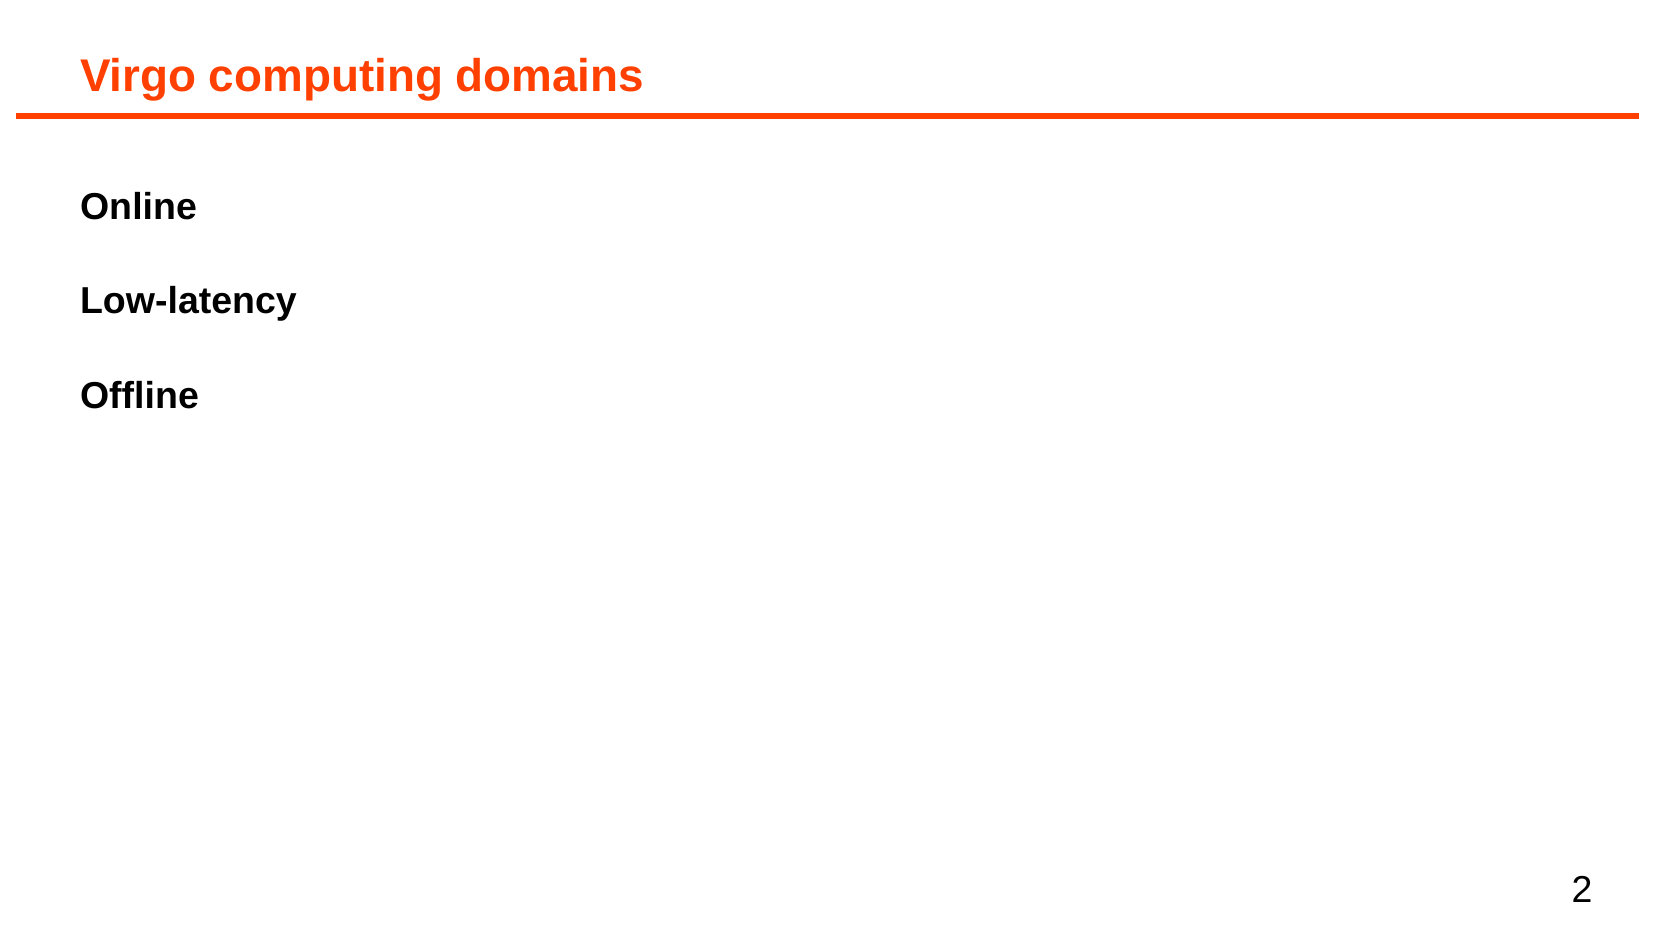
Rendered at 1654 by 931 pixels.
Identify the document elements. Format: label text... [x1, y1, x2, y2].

text_box Virgo computing domains Online Low-latency Offline [65, 119, 1596, 916]
text_box 2 [1556, 861, 1639, 919]
text_box Virgo computing domains Online Low-latency Offline [65, 42, 1596, 113]
